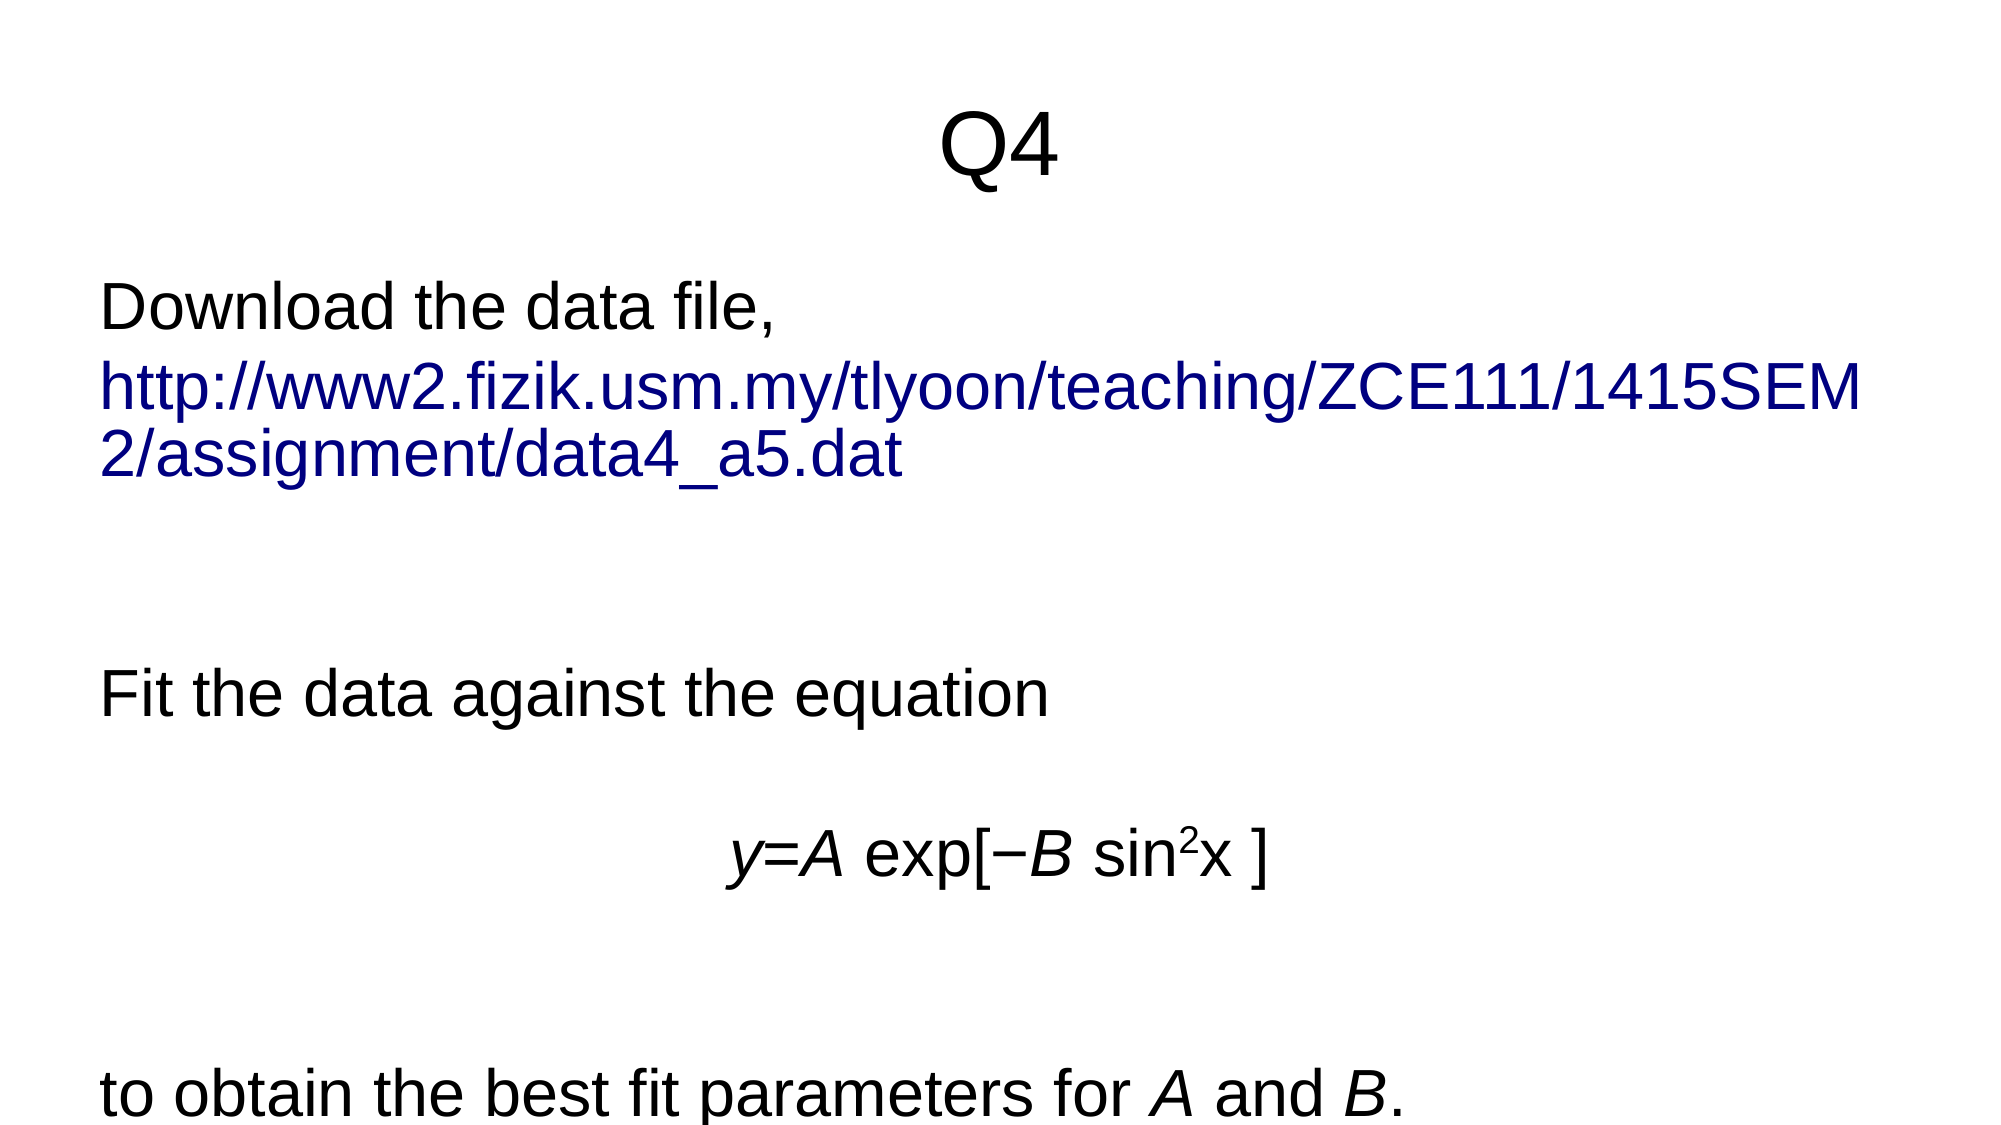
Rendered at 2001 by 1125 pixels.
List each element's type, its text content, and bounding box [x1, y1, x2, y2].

text_box Download the data file, http://www2.fizik.usm.my/tlyoon/teaching/ZCE111/1415SEM2/assignment/data4_a5.dat Fit the data against the equation y=A exp[−B sin2x ] to obtain the best fit parameters for A and B. [99, 263, 1900, 916]
text_box Q4 [99, 44, 1900, 233]
